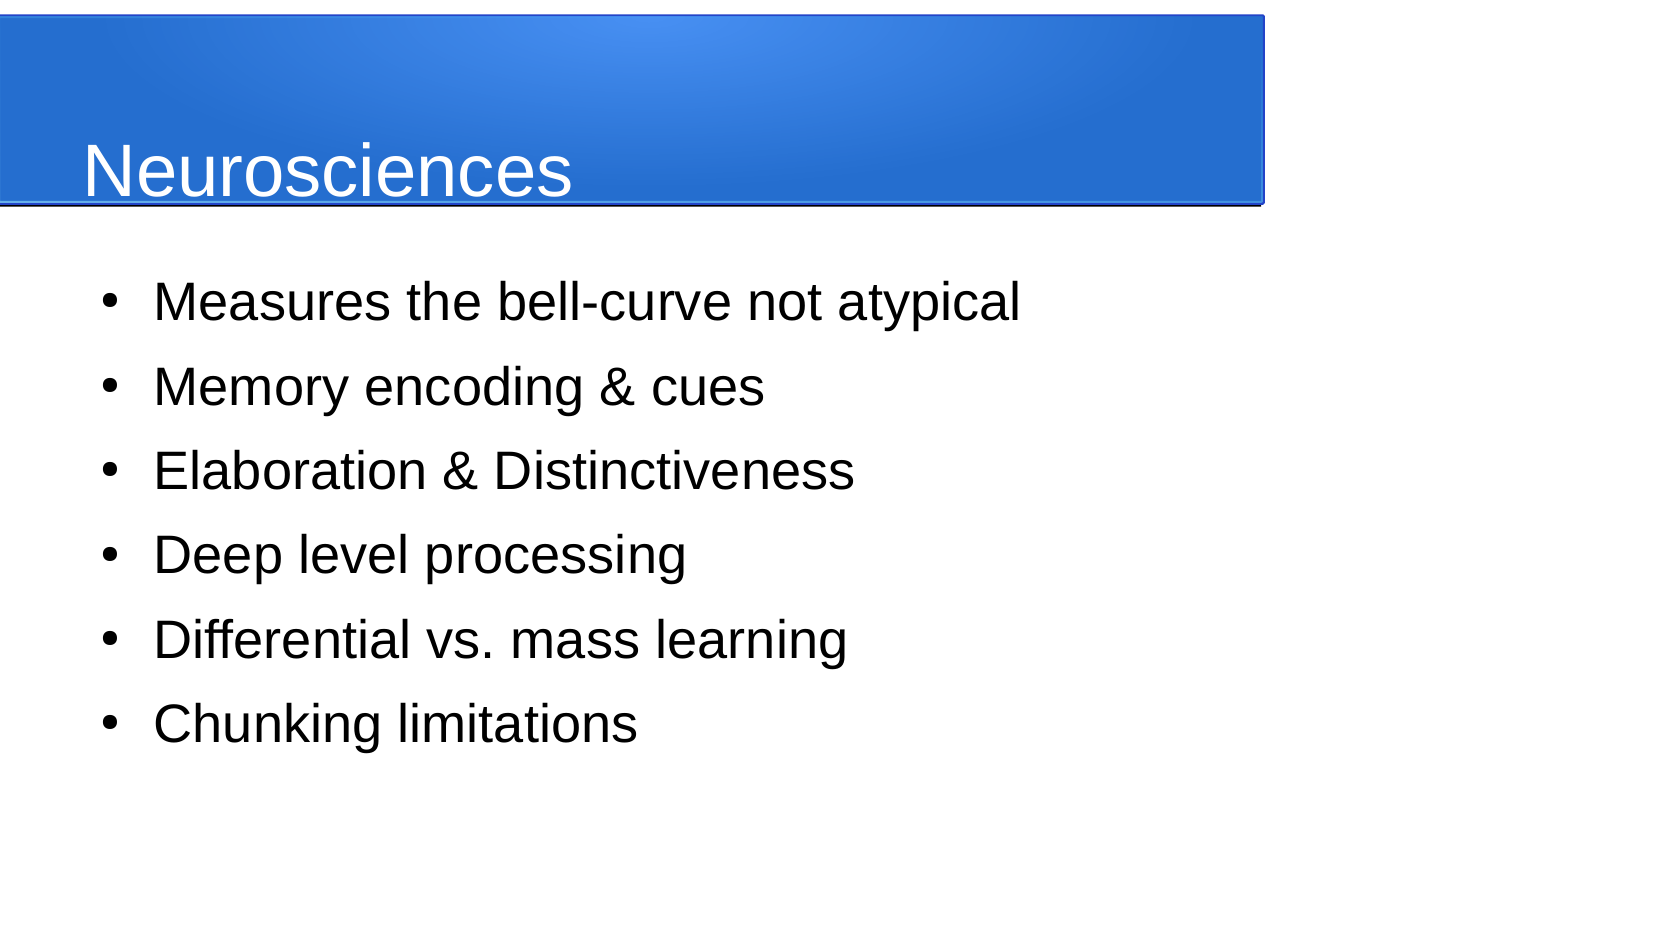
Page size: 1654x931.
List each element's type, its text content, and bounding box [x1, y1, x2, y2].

title Neurosciences [82, 92, 1571, 249]
list Measures the bell-curve not atypical Memory encoding & cues Elaboration & Distinctiveness Deep level processing Differential vs. mass learning Chunking limitations [82, 271, 1571, 851]
